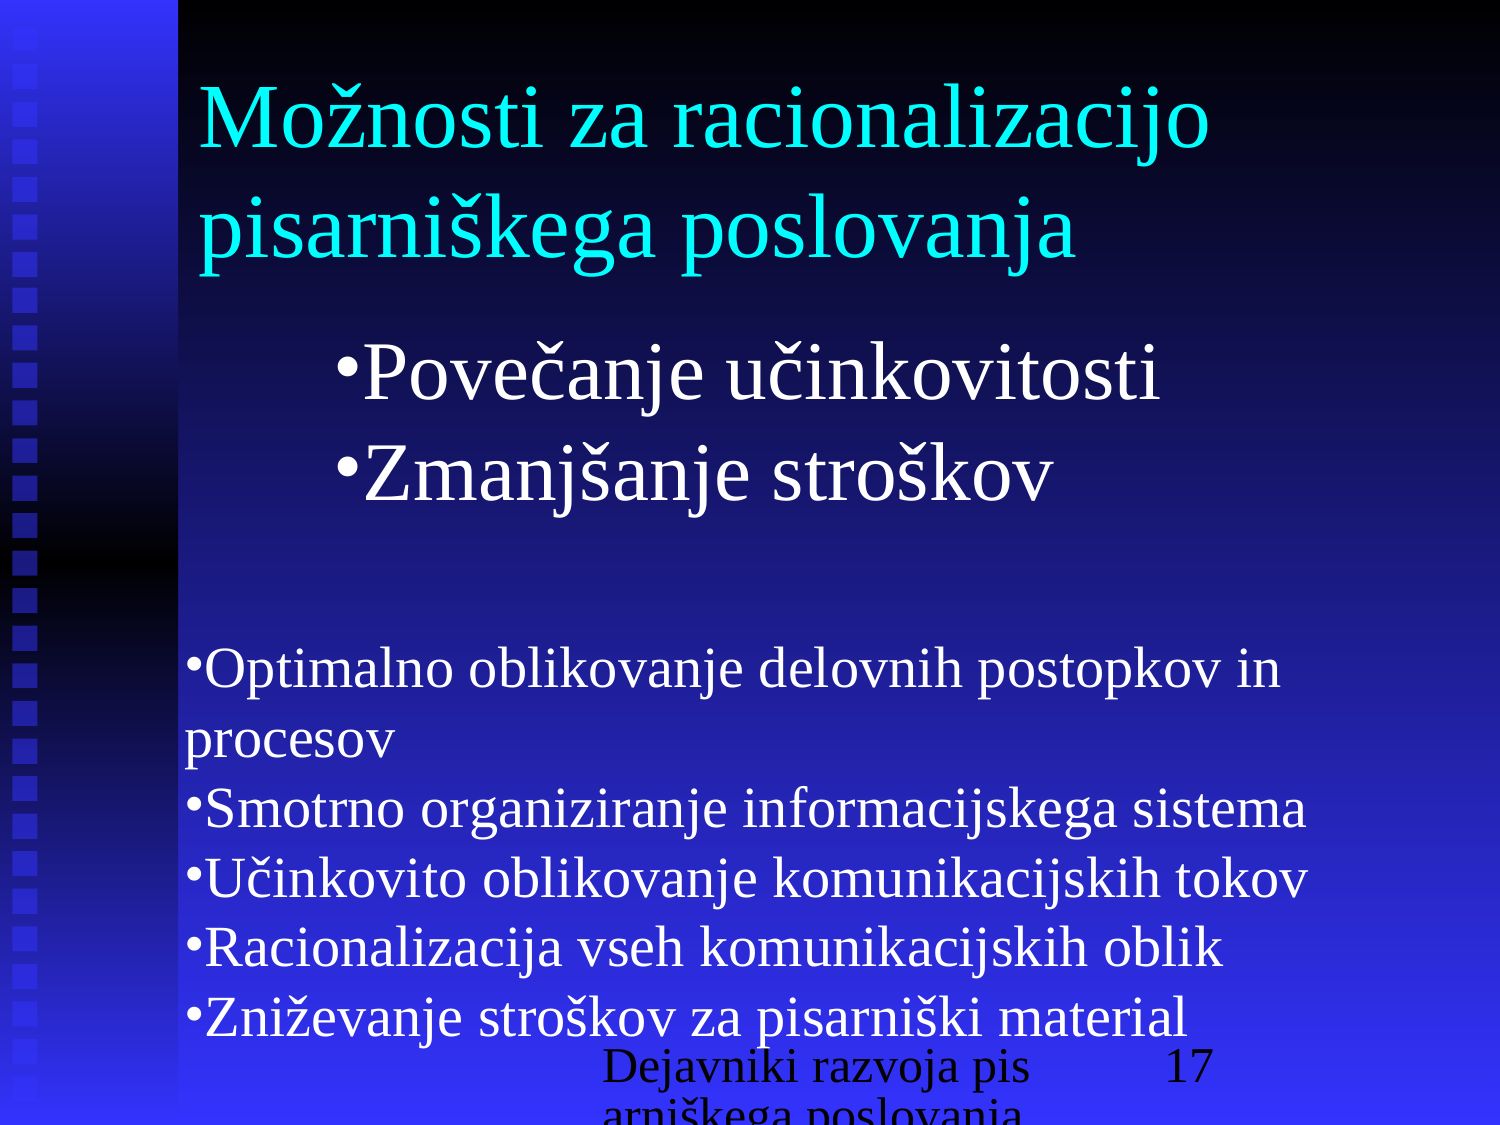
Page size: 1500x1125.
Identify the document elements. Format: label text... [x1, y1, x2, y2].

text_box Optimalno oblikovanje delovnih postopkov in procesov Smotrno organiziranje informacijskega sistema Učinkovito oblikovanje komunikacijskih tokov Racionalizacija vseh komunikacijskih oblik Zniževanje stroškov za pisarniški material [104, 621, 1500, 1057]
title Možnosti za racionalizacijo pisarniškega poslovanja [183, 0, 1449, 339]
text_box Povečanje učinkovitosti Zmanjšanje stroškov [208, 309, 1178, 525]
